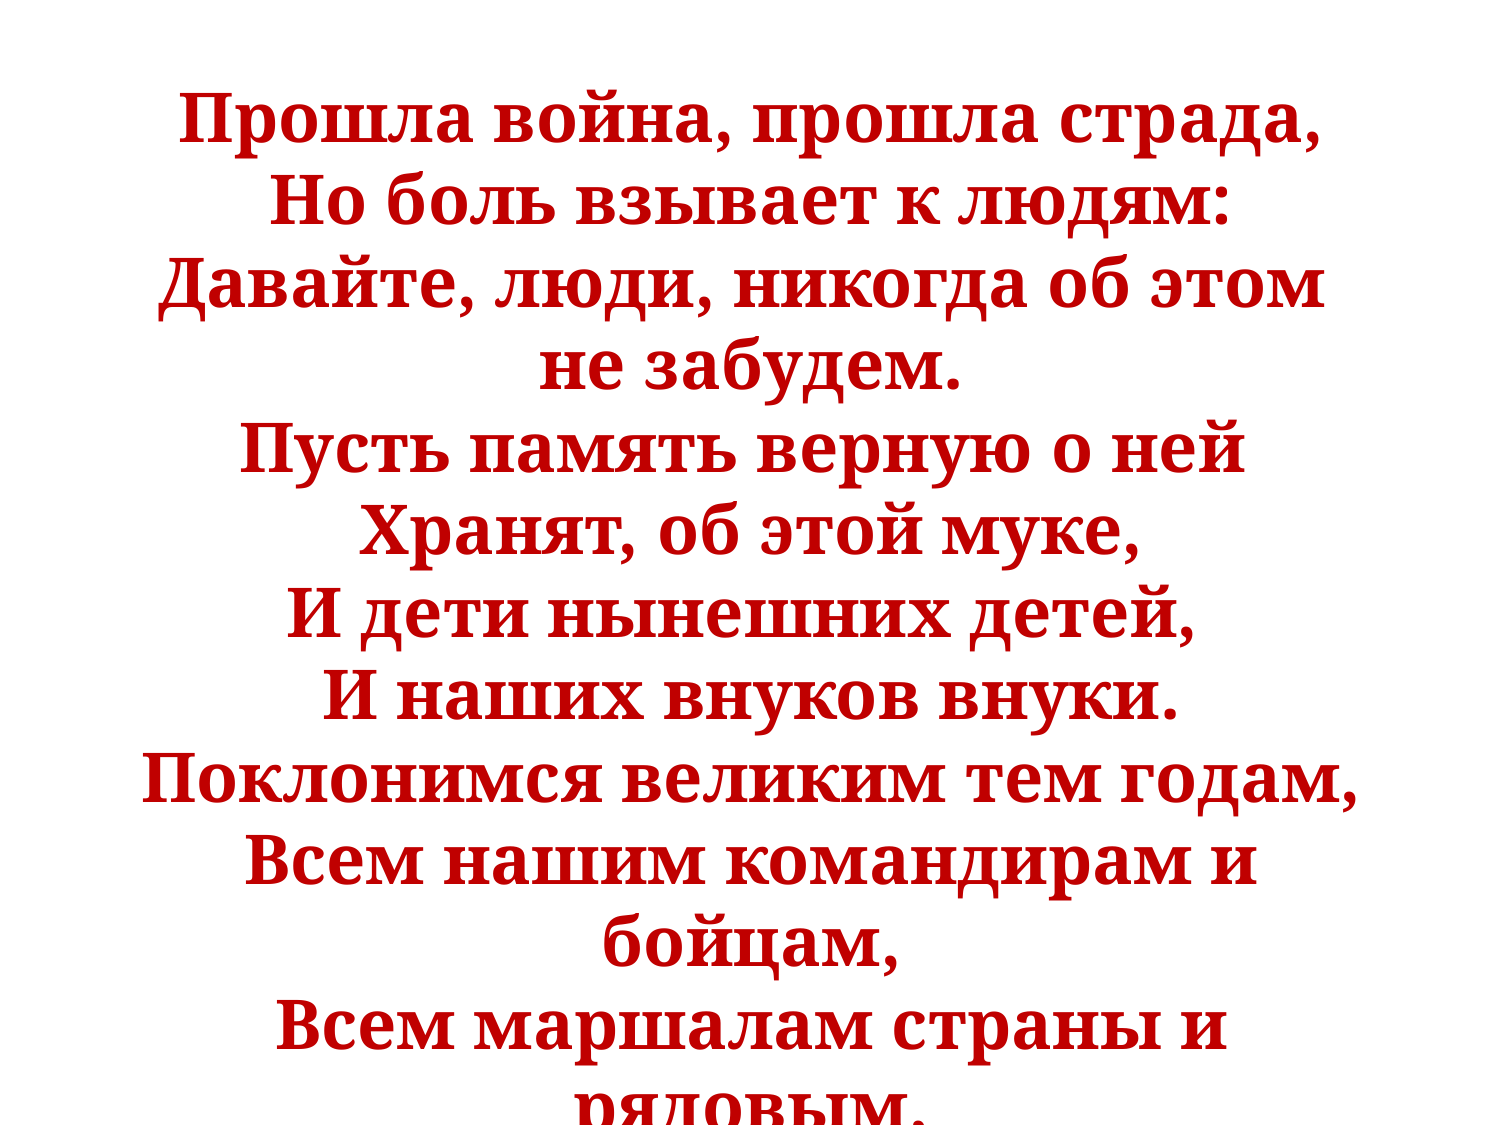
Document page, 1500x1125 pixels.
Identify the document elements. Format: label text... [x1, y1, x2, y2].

title Прошла война, прошла страда, Но боль взывает к людям: Давайте, люди, никогда об этом не забудем. Пусть память верную о ней Хранят, об этой муке, И дети нынешних детей, И наших внуков внуки. Поклонимся великим тем годам, Всем нашим командирам и бойцам, Всем маршалам страны и рядовым, Поклонимся всем мёртвым и живым. Всем тем, кого нам забывать нельзя, Поклонимся, поклонимся, друзья. [76, 66, 1427, 1059]
